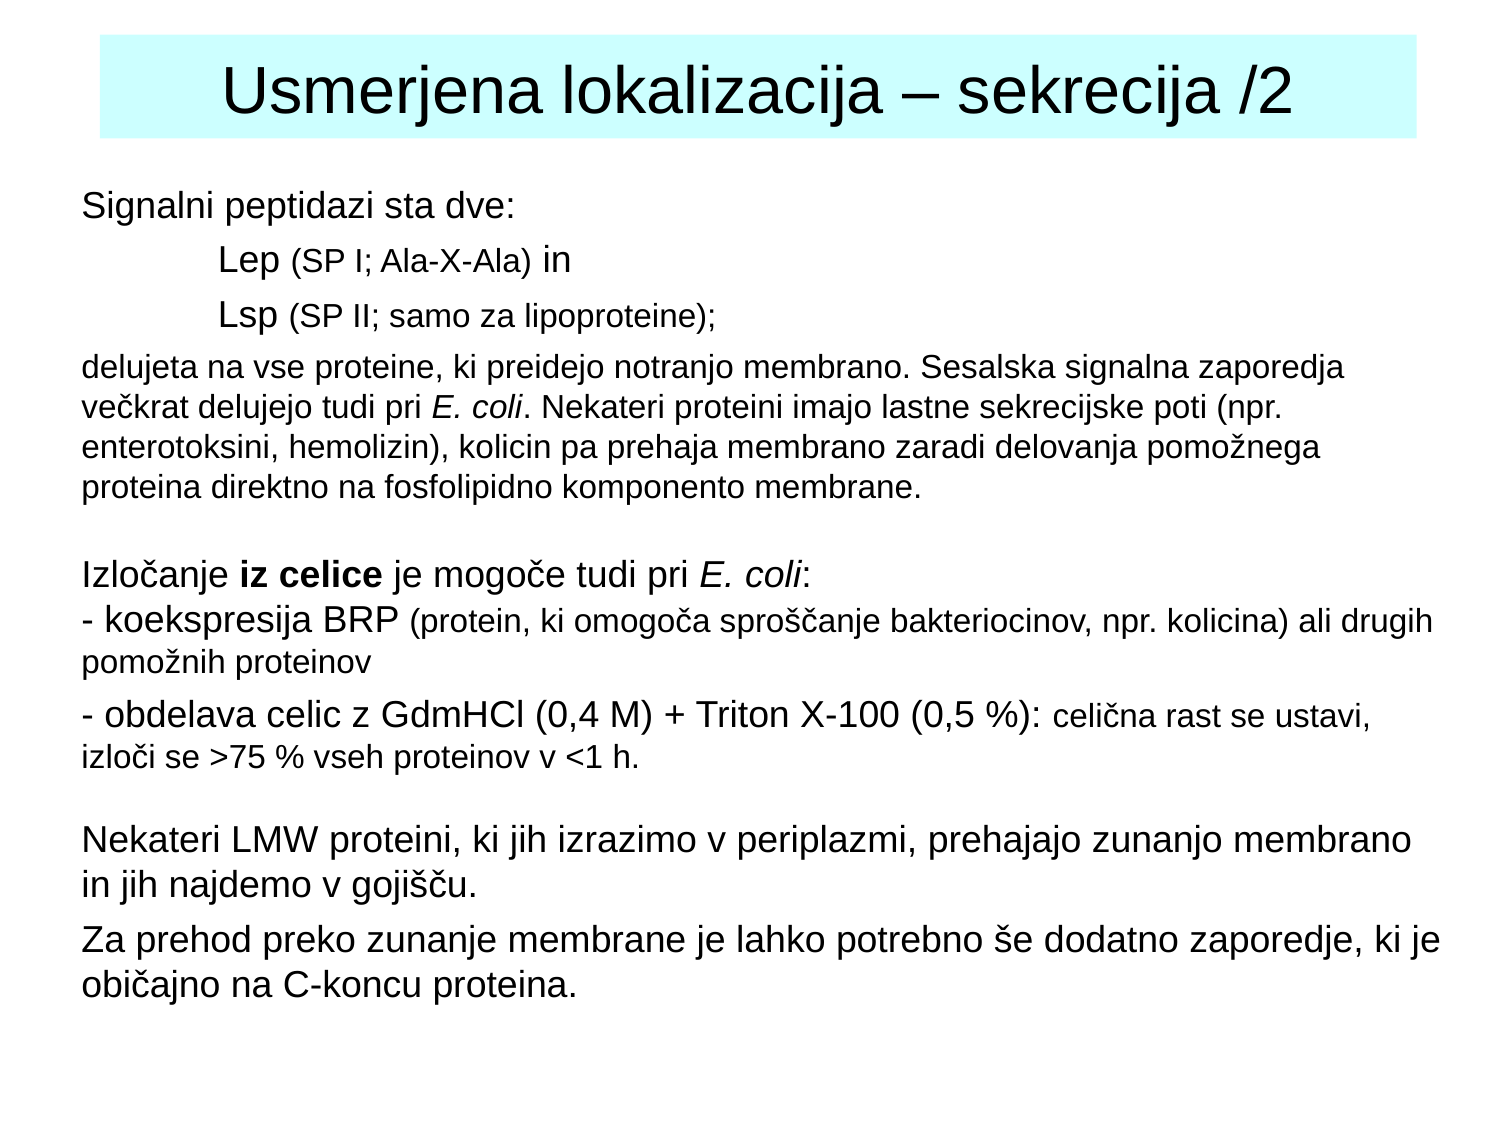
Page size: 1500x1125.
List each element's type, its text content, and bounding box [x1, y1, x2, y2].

text_box Signalni peptidazi sta dve: Lep (SP I; Ala-X-Ala) in Lsp (SP II; samo za lipoproteine); delujeta na vse proteine, ki preidejo notranjo membrano. Sesalska signalna zaporedja večkrat delujejo tudi pri E. coli. Nekateri proteini imajo lastne sekrecijske poti (npr. enterotoksini, hemolizin), kolicin pa prehaja membrano zaradi delovanja pomožnega proteina direktno na fosfolipidno komponento membrane. Izločanje iz celice je mogoče tudi pri E. coli: - koekspresija BRP (protein, ki omogoča sproščanje bakteriocinov, npr. kolicina) ali drugih pomožnih proteinov - obdelava celic z GdmHCl (0,4 M) + Triton X-100 (0,5 %): celična rast se ustavi, izloči se >75 % vseh proteinov v <1 h. Nekateri LMW proteini, ki jih izrazimo v periplazmi, prehajajo zunanjo membrano in jih najdemo v gojišču. Za prehod preko zunanje membrane je lahko potrebno še dodatno zaporedje, ki je običajno na C-koncu proteina. [66, 173, 1463, 1056]
text_box Usmerjena lokalizacija – sekrecija /2 [99, 34, 1417, 139]
